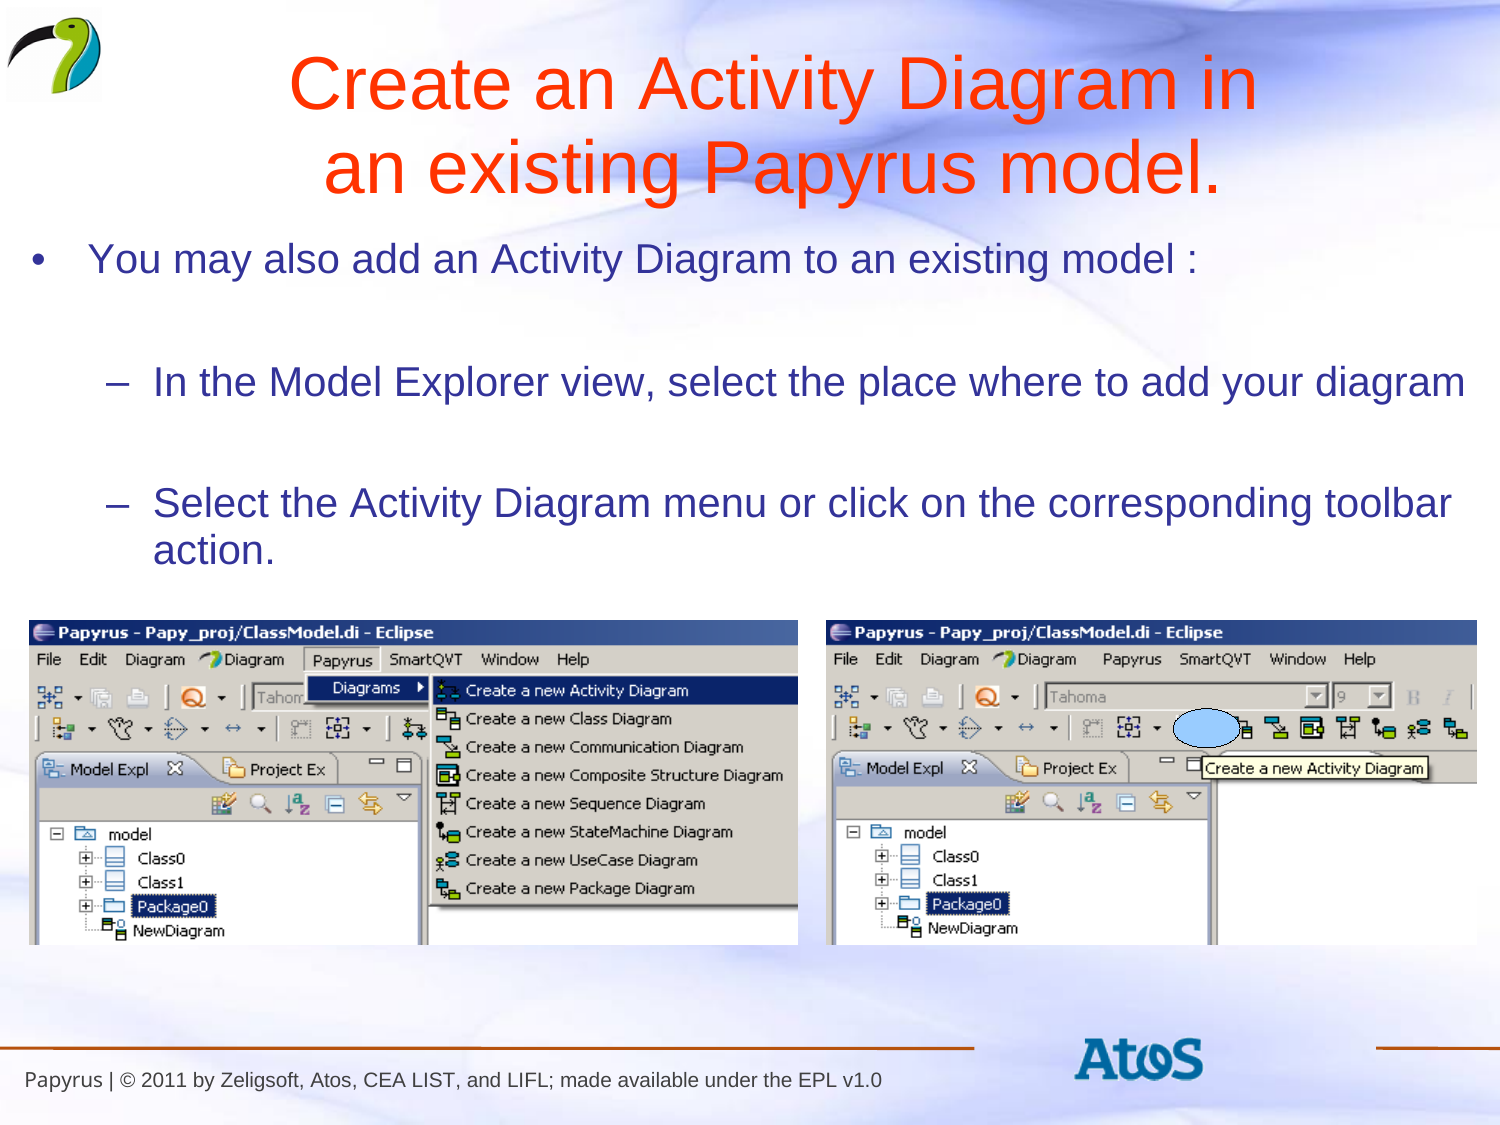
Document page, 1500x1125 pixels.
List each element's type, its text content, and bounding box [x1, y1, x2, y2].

list You may also add an Activity Diagram to an existing model : In the Model Explorer view, select the place where to add your diagram Select the Activity Diagram menu or click on the corresponding toolbar action. [31, 236, 1469, 975]
picture [0, 0, 1500, 1125]
title Create an Activity Diagram in an existing Papyrus model. [283, 41, 1264, 210]
text_box [1173, 708, 1241, 748]
